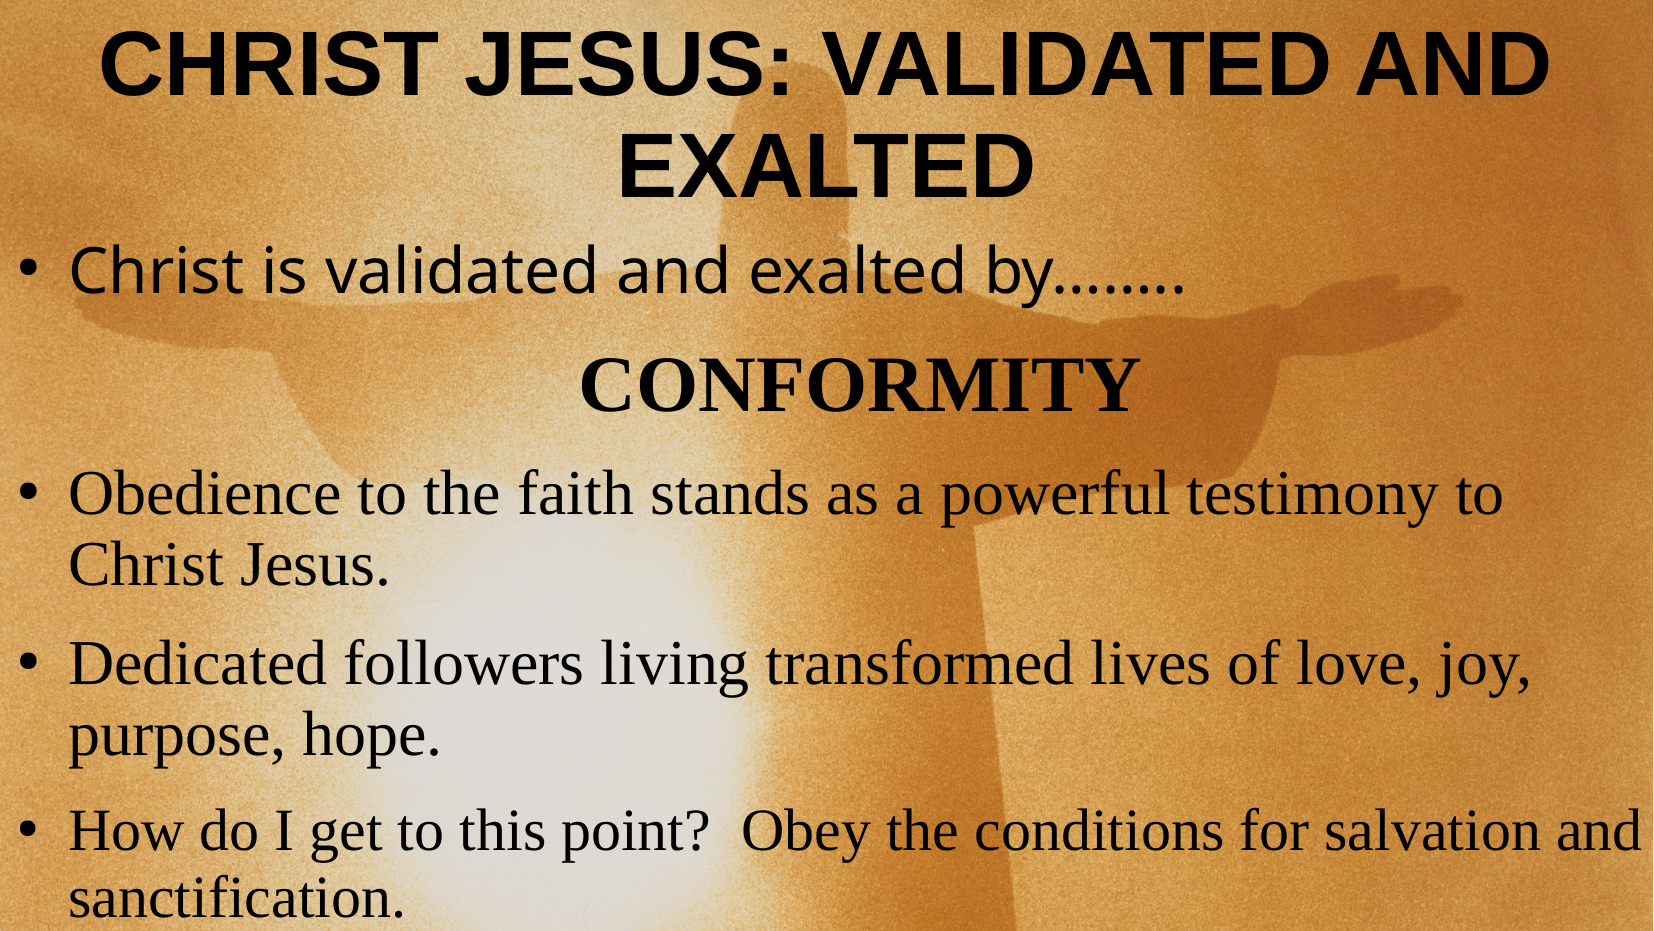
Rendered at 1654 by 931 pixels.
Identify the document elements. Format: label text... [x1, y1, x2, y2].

picture [0, 0, 1654, 225]
title CHRIST JESUS: VALIDATED AND EXALTED [82, 12, 1571, 218]
list Christ is validated and exalted by…….. CONFORMITY Obedience to the faith stands as a powerful testimony to Christ Jesus. Dedicated followers living transformed lives of love, joy, purpose, hope. How do I get to this point? Obey the conditions for salvation and sanctification. [0, 225, 1654, 931]
